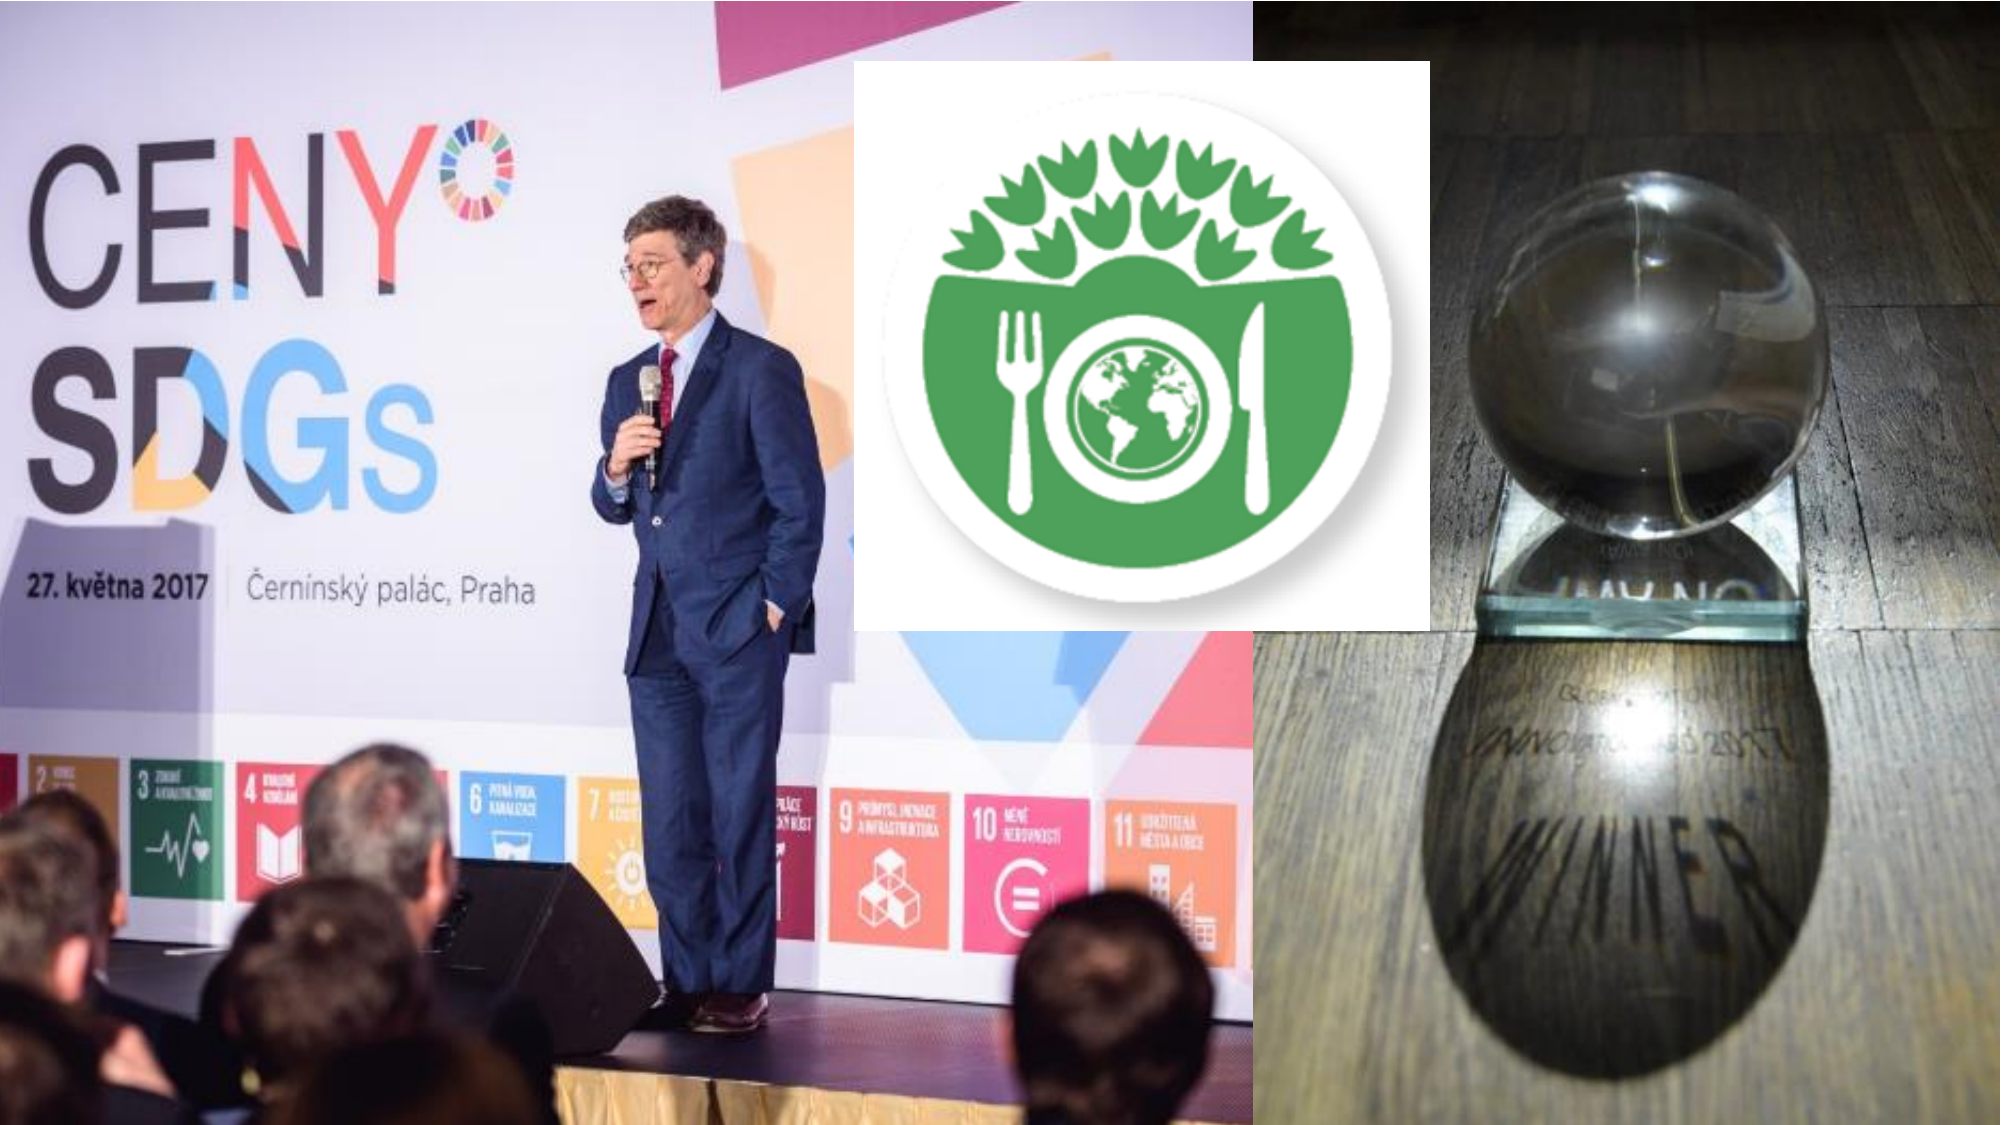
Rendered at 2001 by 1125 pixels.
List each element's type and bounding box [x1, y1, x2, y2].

list [137, 299, 1863, 1014]
picture [0, 1, 2000, 1125]
